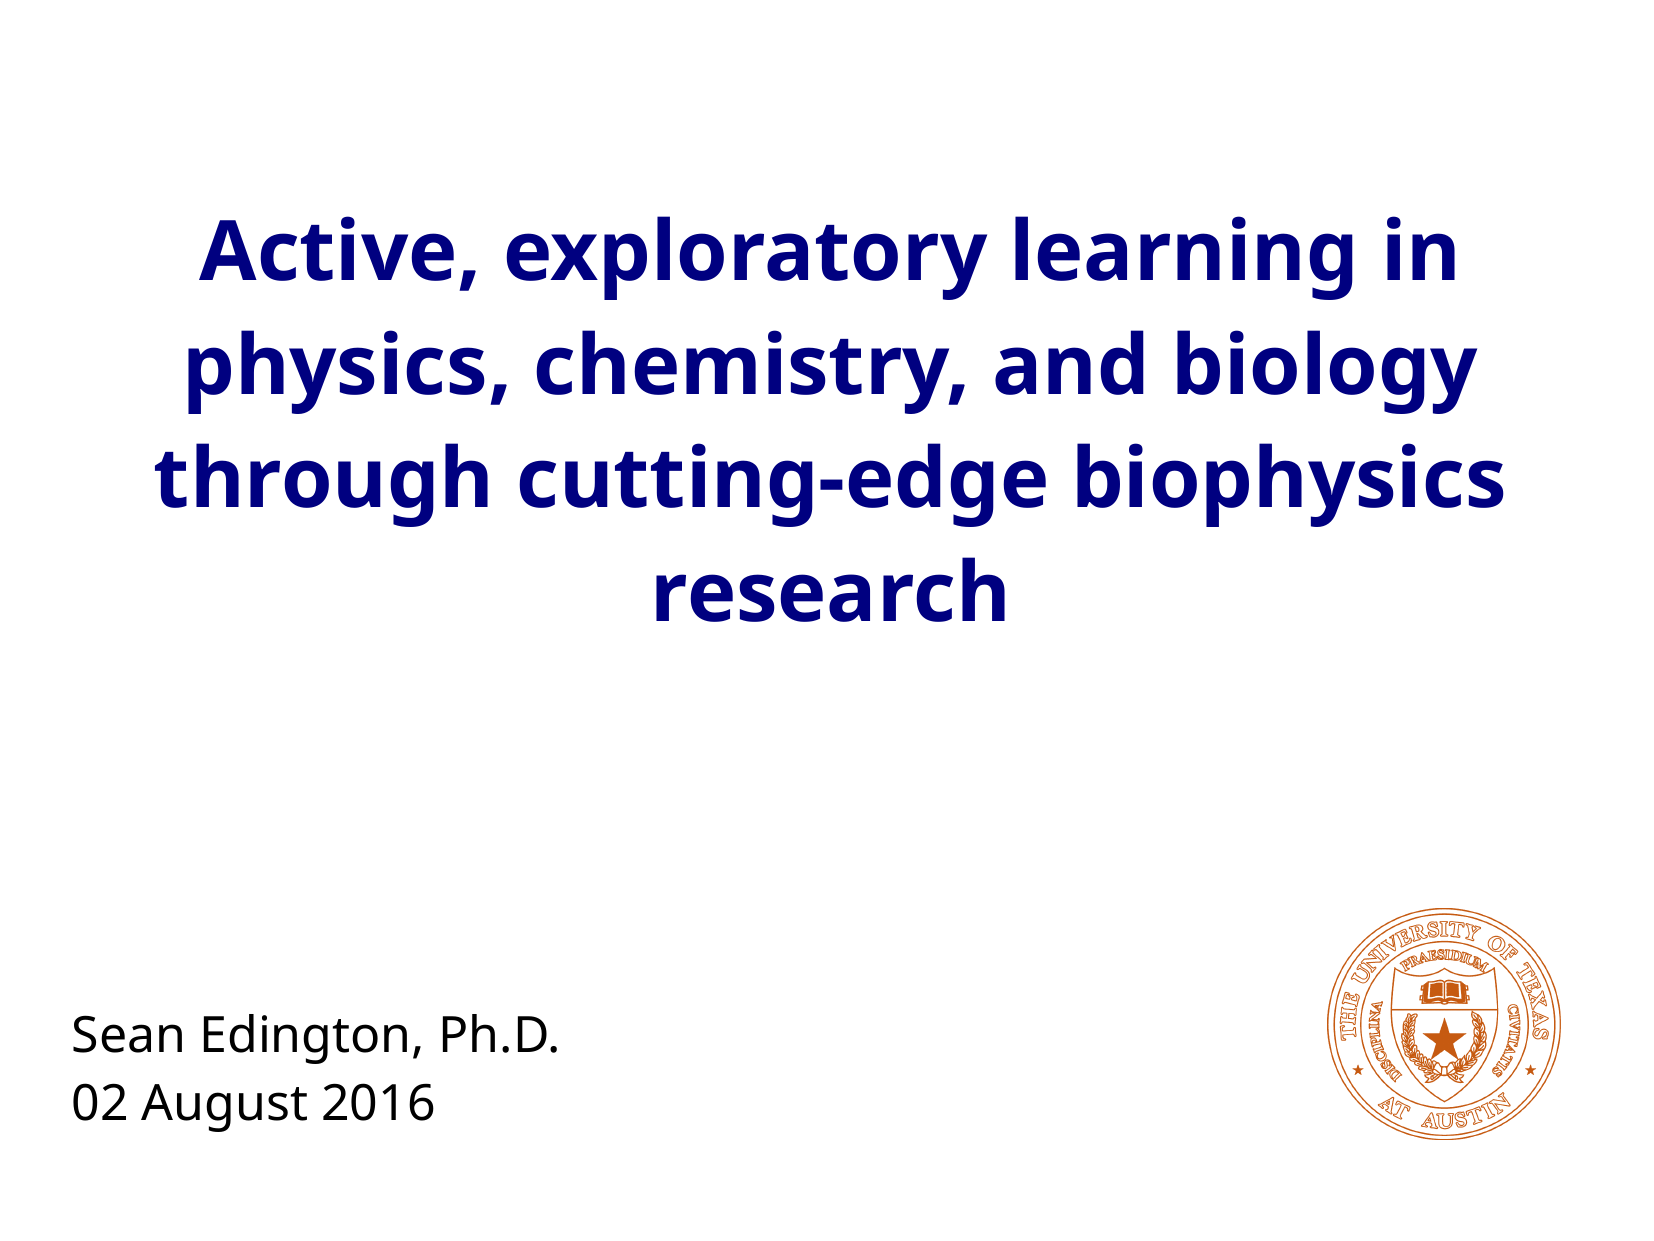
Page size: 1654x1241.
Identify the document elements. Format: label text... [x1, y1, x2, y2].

picture [1327, 908, 1561, 1141]
subtitle Sean Edington, Ph.D. 02 August 2016 [71, 940, 1327, 1126]
title Active, exploratory learning in physics, chemistry, and biology through cutting-edge biophysics research [86, 245, 1576, 705]
